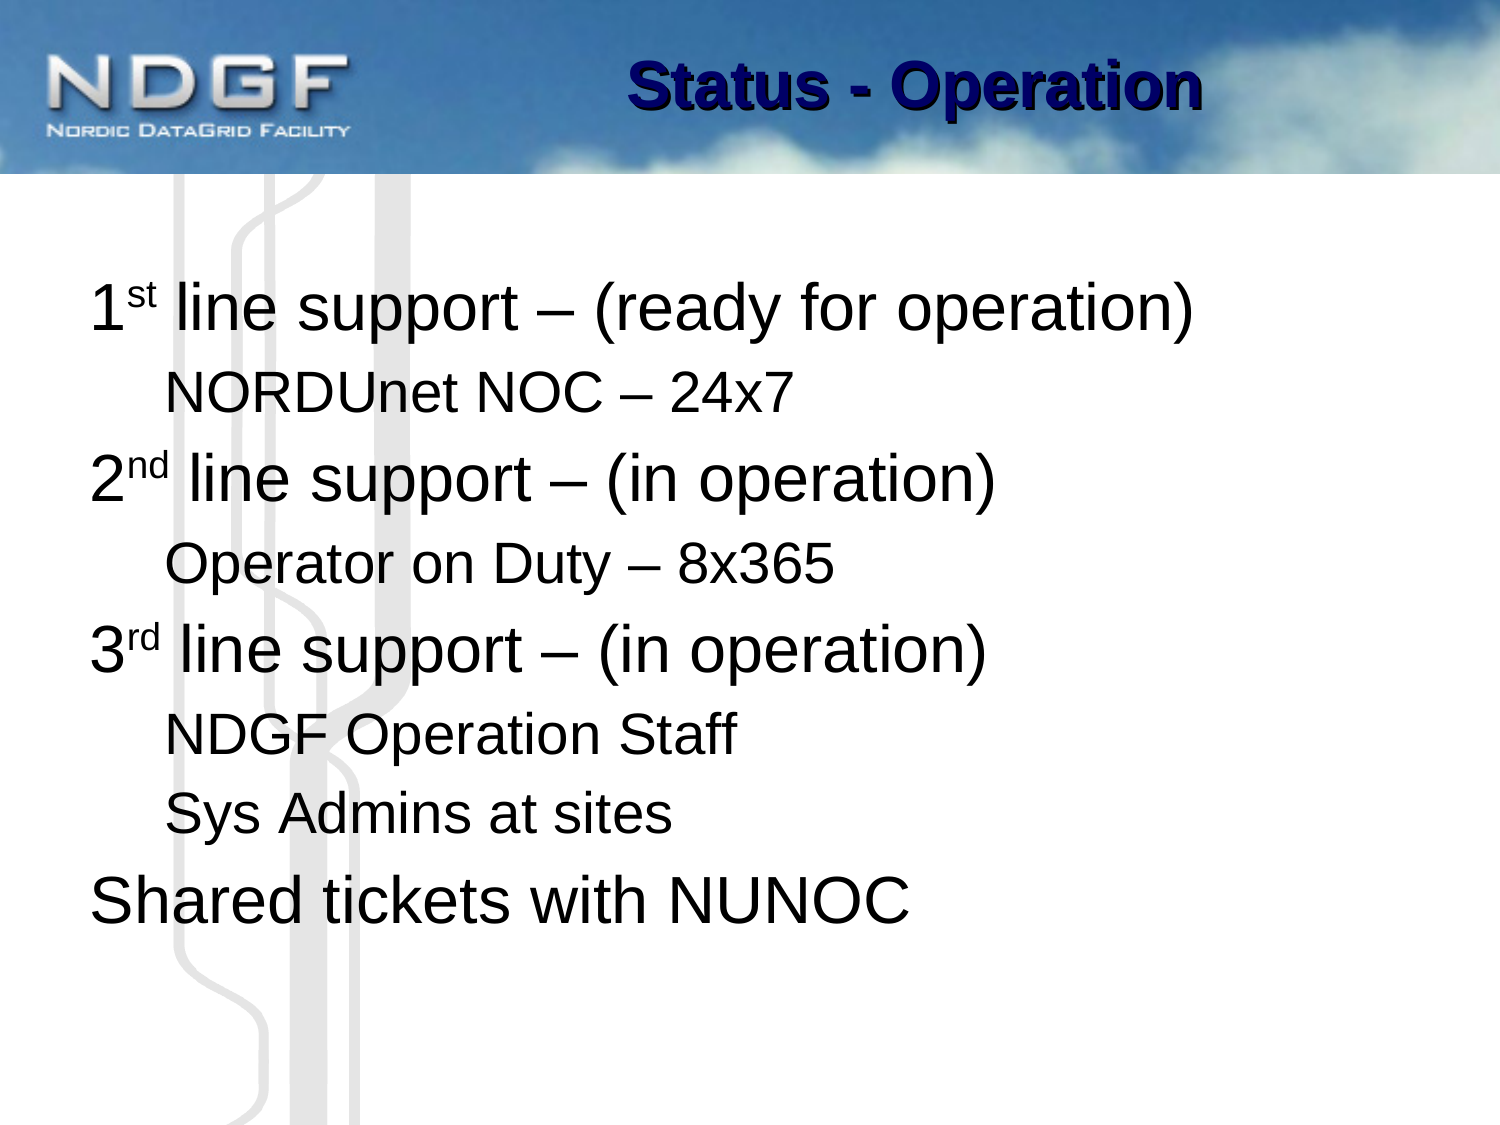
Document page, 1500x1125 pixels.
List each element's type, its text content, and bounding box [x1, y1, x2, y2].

picture [0, 0, 1500, 1125]
title Status - Operation [372, 19, 1459, 149]
list 1st line support – (ready for operation) NORDUnet NOC – 24x7 2nd line support – (in operation) Operator on Duty – 8x365 3rd line support – (in operation) NDGF Operation Staff Sys Admins at sites Shared tickets with NUNOC [75, 262, 1426, 1052]
